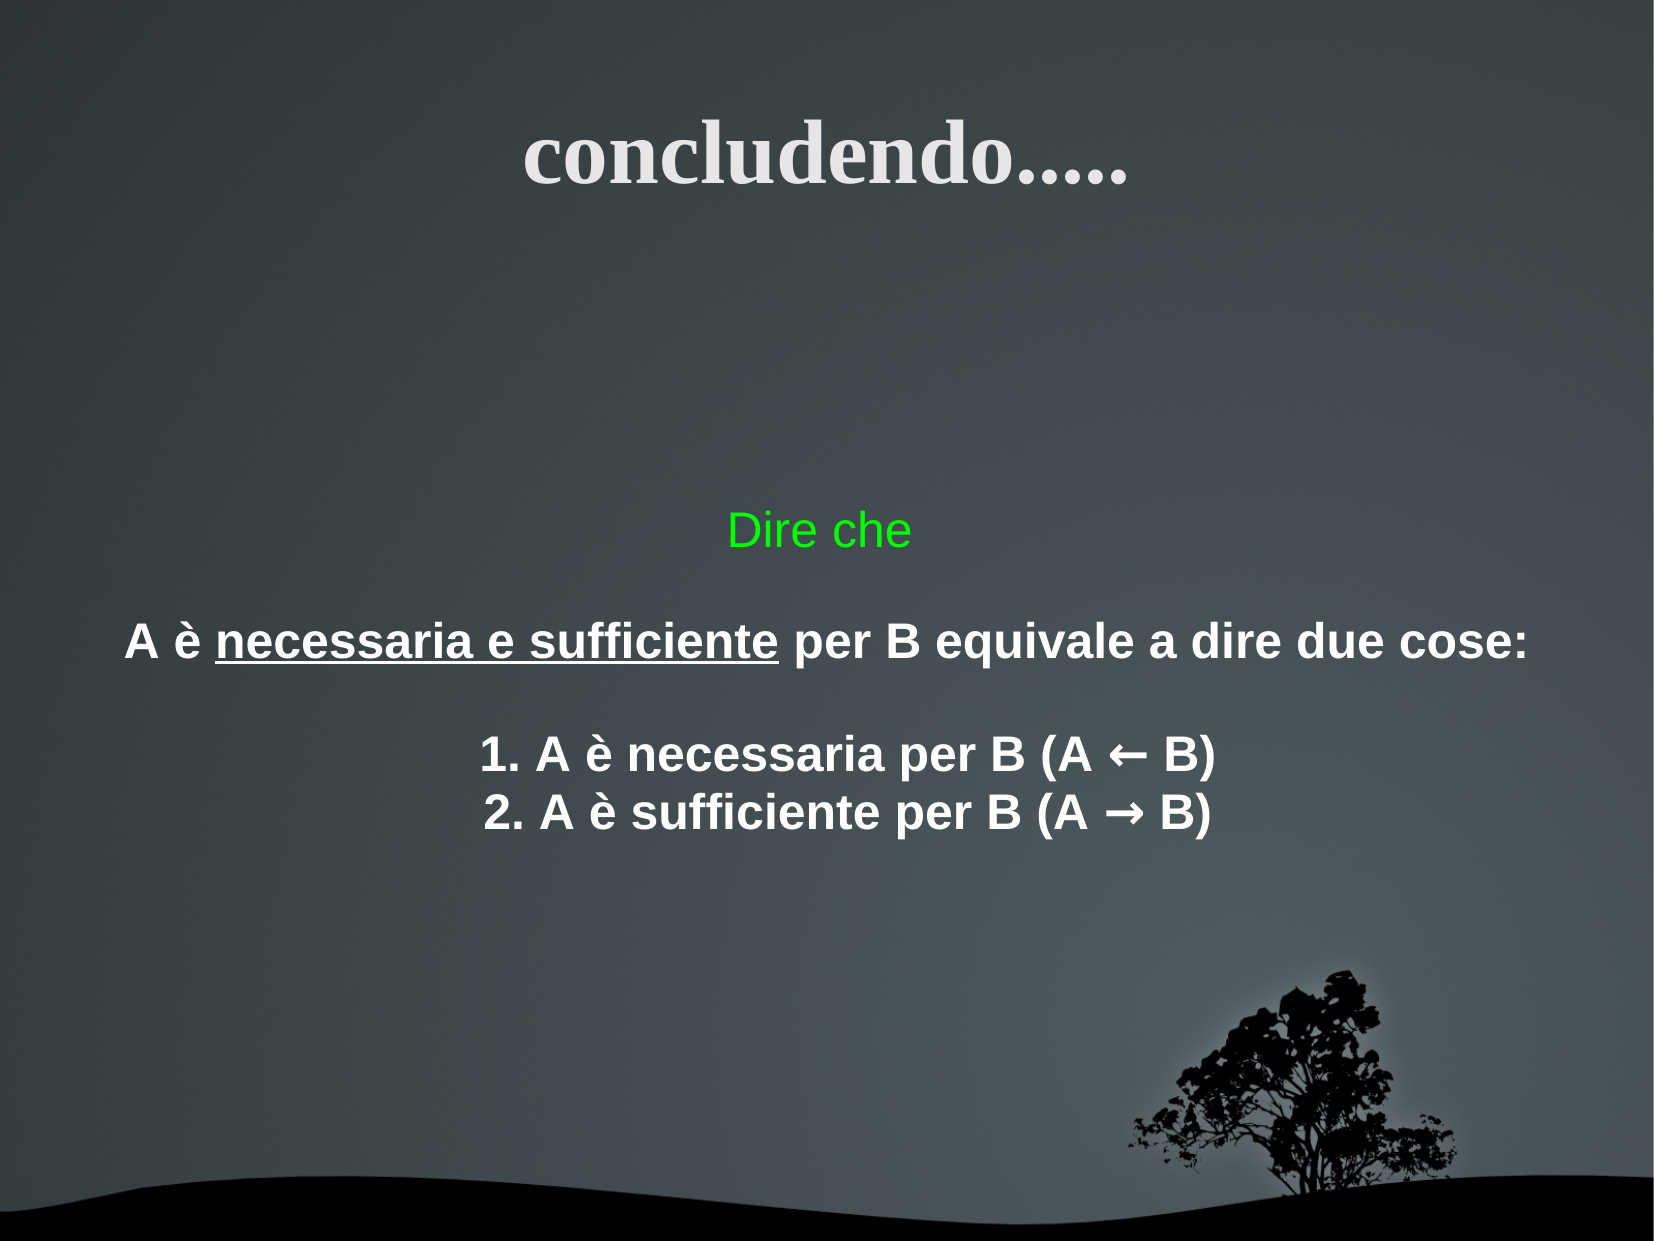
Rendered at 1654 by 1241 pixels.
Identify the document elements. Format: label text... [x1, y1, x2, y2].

picture [0, 0, 1654, 1241]
title concludendo..... [82, 49, 1571, 257]
subtitle Dire che A è necessaria e sufficiente per B equivale a dire due cose: 1. A è necessaria per B (A ← B) 2. A è sufficiente per B (A → B) [82, 290, 1571, 1109]
